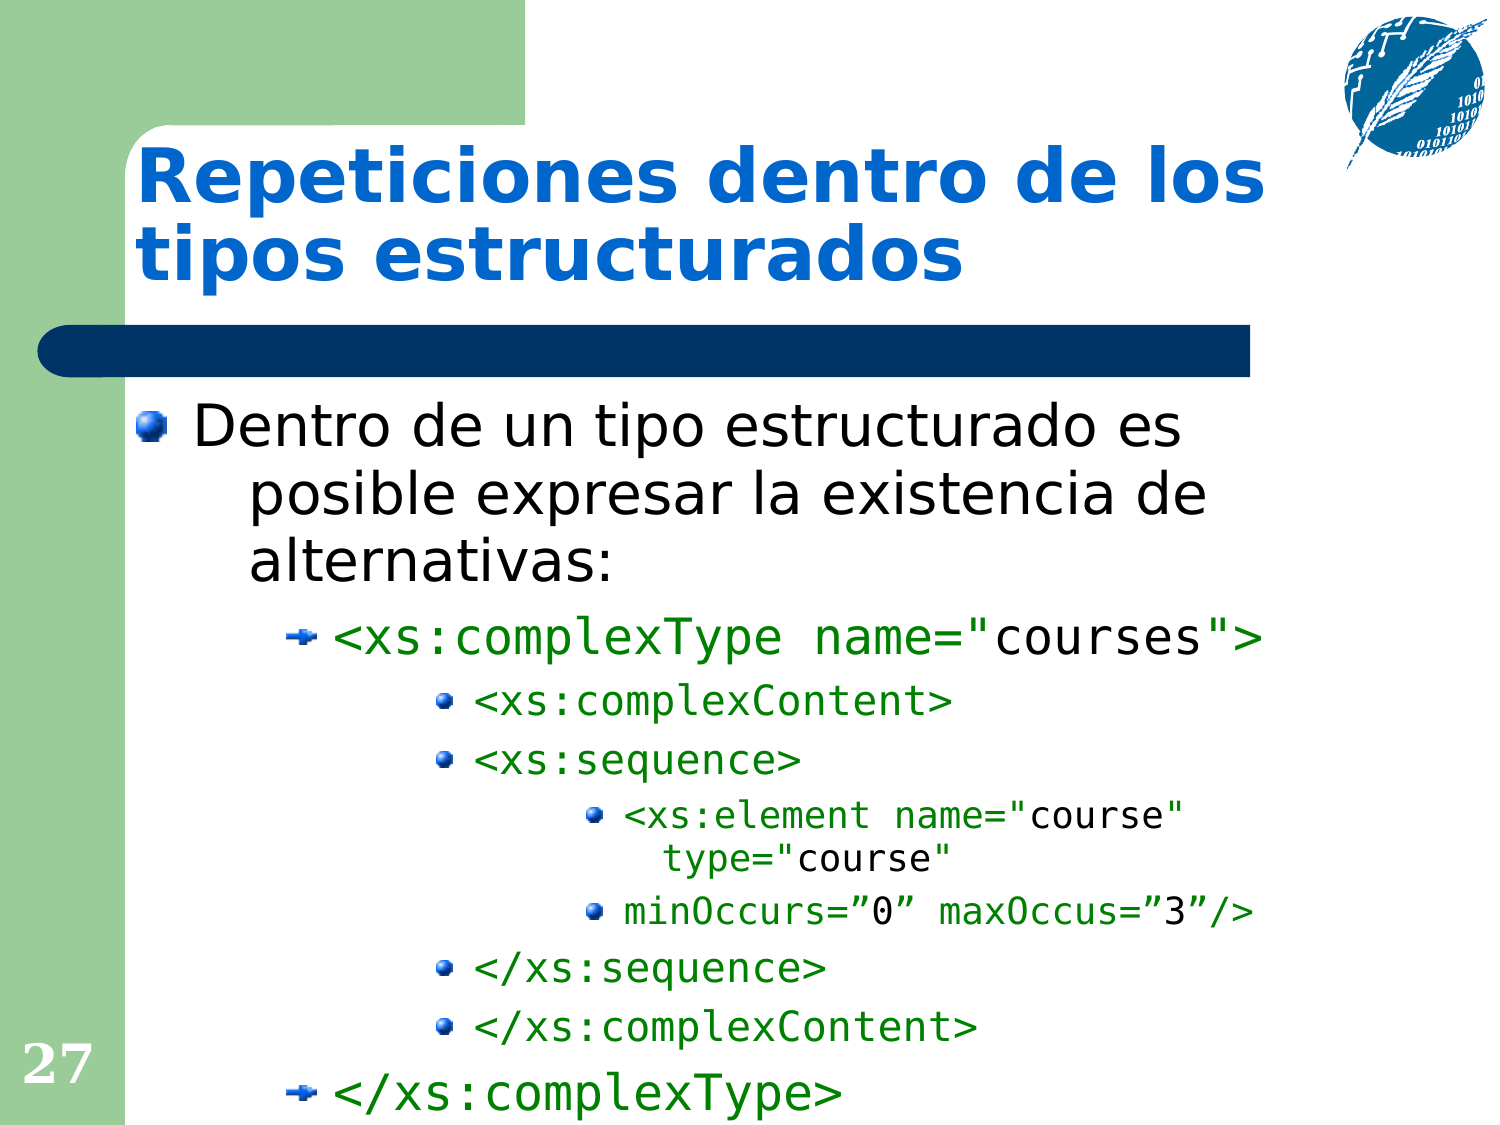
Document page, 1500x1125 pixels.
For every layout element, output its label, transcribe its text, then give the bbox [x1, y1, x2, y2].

picture [1433, 139, 1440, 147]
list Dentro de un tipo estructurado es posible expresar la existencia de alternativas: <xs:complexType name="courses"> <xs:complexContent> <xs:sequence> <xs:element name="course" type="course" minOccurs=”0” maxOccus=”3”/> </xs:sequence> </xs:complexContent> </xs:complexType> [136, 392, 1399, 1111]
picture [1416, 140, 1425, 149]
picture [1427, 138, 1431, 148]
picture [1341, 15, 1487, 172]
picture [1436, 127, 1450, 136]
title Repeticiones dentro de los tipos estructurados [135, 135, 1413, 301]
